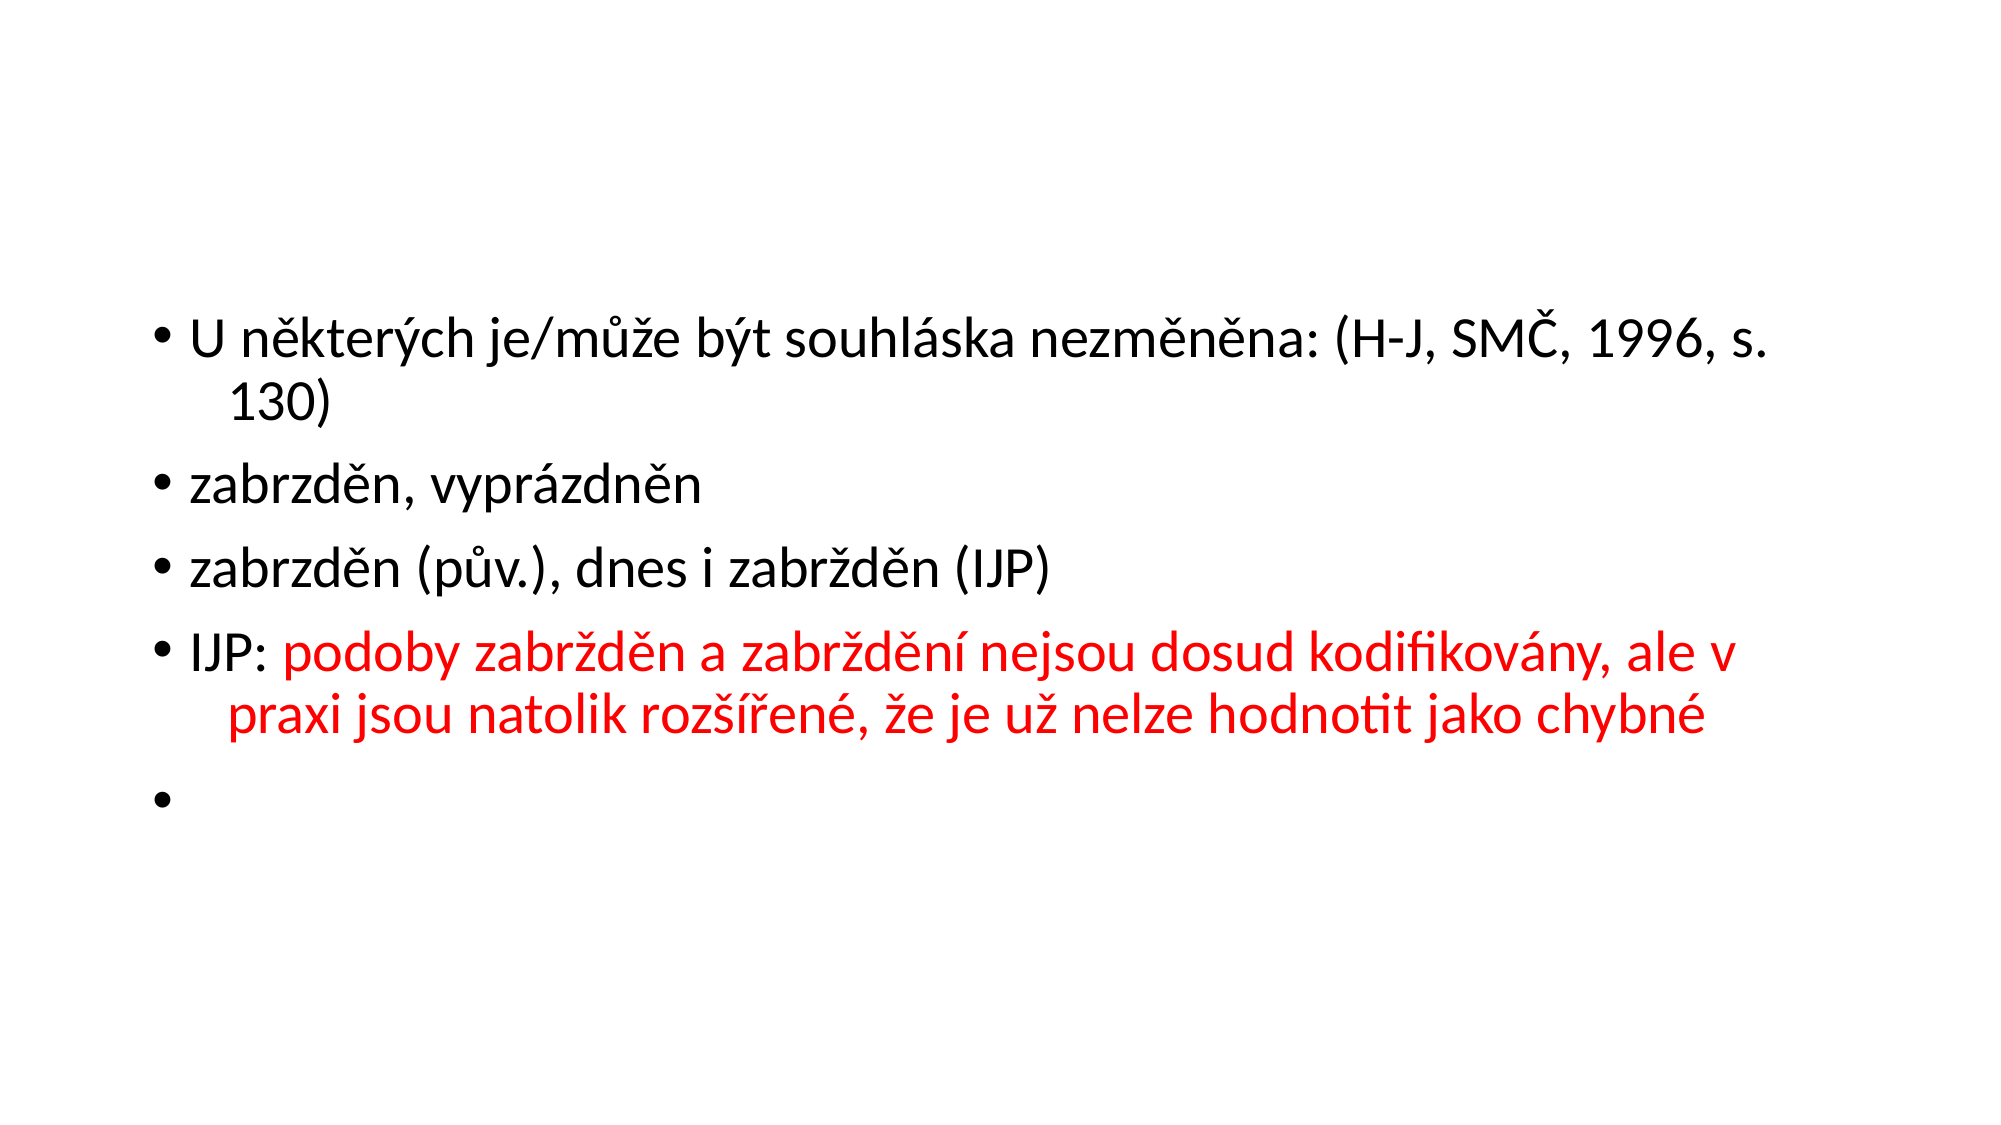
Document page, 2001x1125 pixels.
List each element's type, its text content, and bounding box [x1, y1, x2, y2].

list U některých je/může být souhláska nezměněna: (H-J, SMČ, 1996, s. 130) zabrzděn, vyprázdněn zabrzděn (pův.), dnes i zabržděn (IJP) IJP: podoby zabržděn a zabrždění nejsou dosud kodifikovány, ale v praxi jsou natolik rozšířené, že je už nelze hodnotit jako chybné [137, 299, 1863, 1014]
